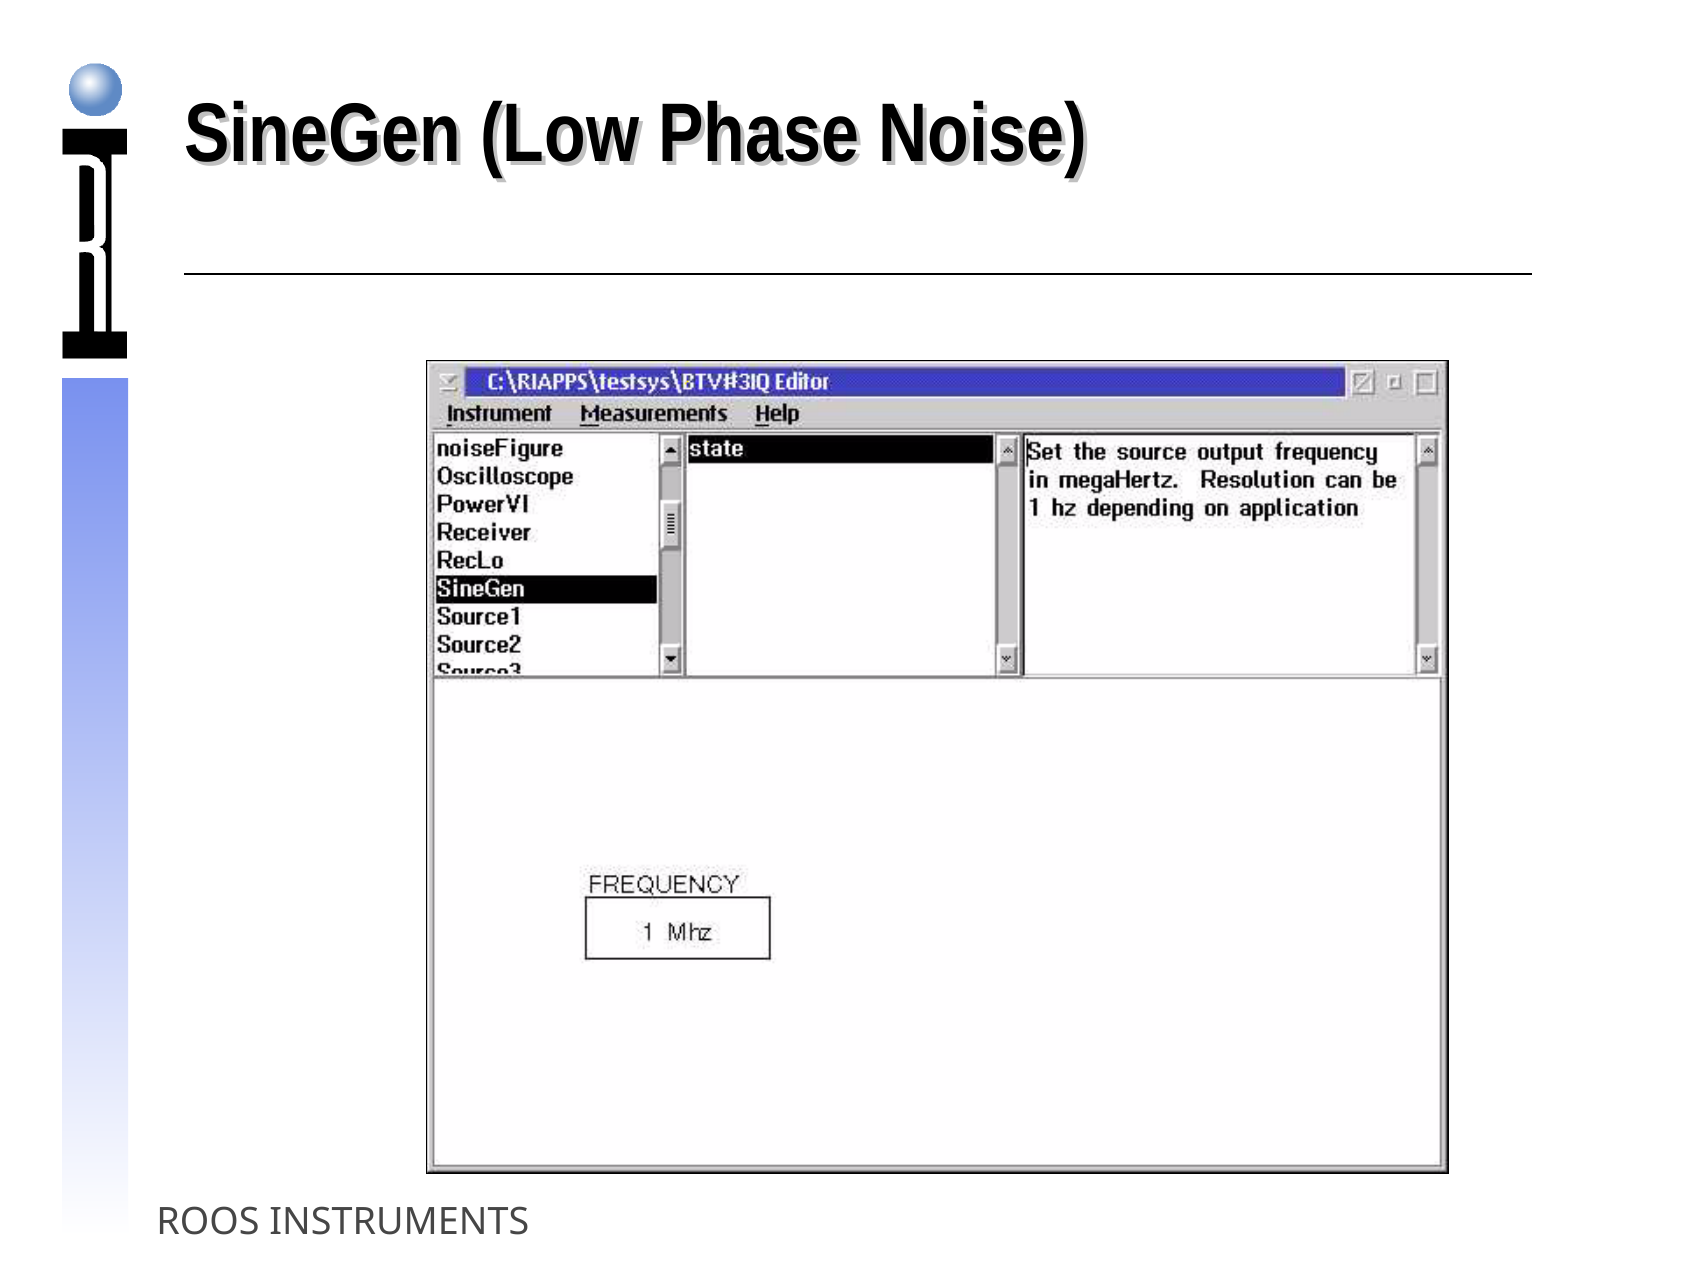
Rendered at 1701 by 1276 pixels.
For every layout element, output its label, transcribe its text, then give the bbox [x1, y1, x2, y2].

picture [426, 360, 1449, 1174]
text_box SineGen (Low Phase Noise) [184, 92, 1539, 268]
